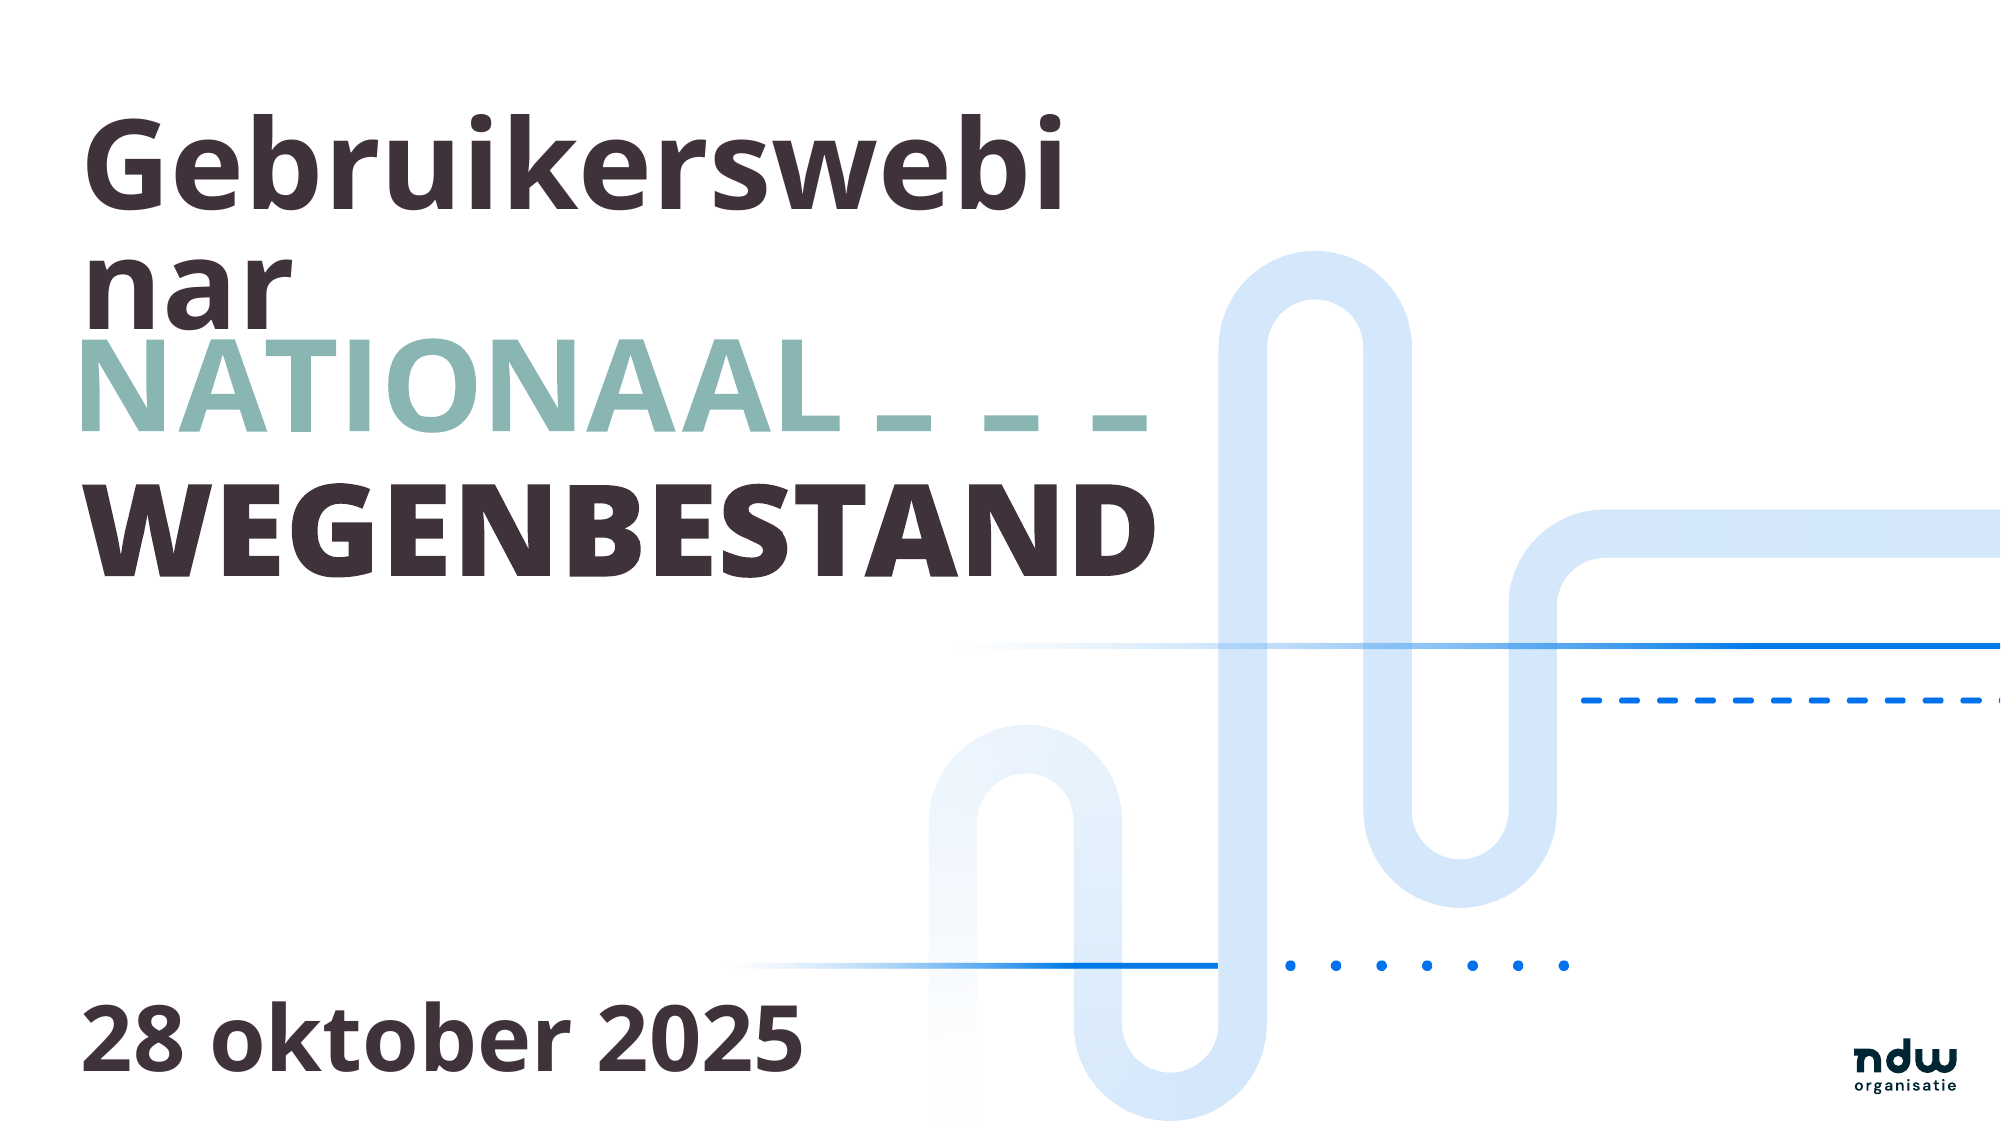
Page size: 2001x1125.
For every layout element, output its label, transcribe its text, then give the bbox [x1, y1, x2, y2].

title Gebruikerswebinar 28 oktober 2025 [65, 106, 1163, 963]
